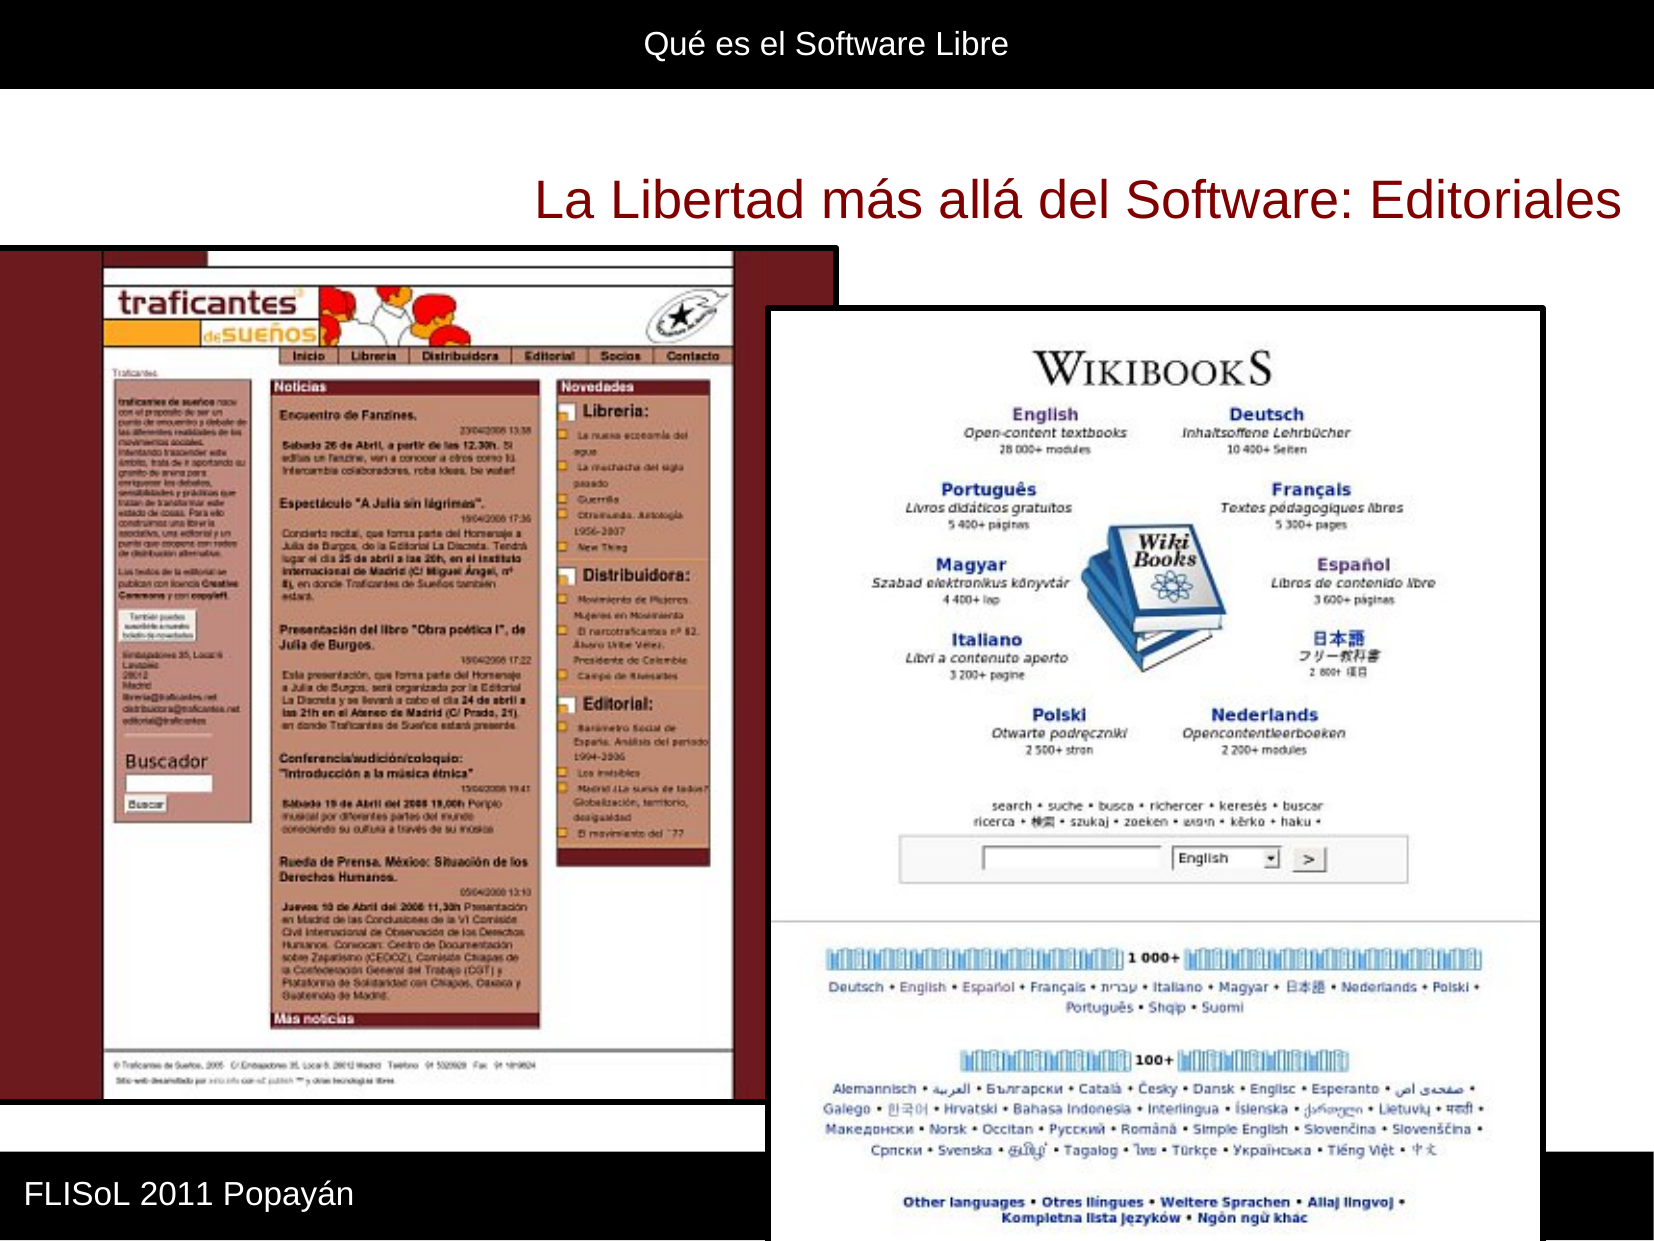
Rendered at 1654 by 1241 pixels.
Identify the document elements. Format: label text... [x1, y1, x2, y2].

picture [0, 251, 834, 1099]
title La Libertad más allá del Software: Editoriales [147, 147, 1625, 252]
picture [770, 311, 1540, 1241]
